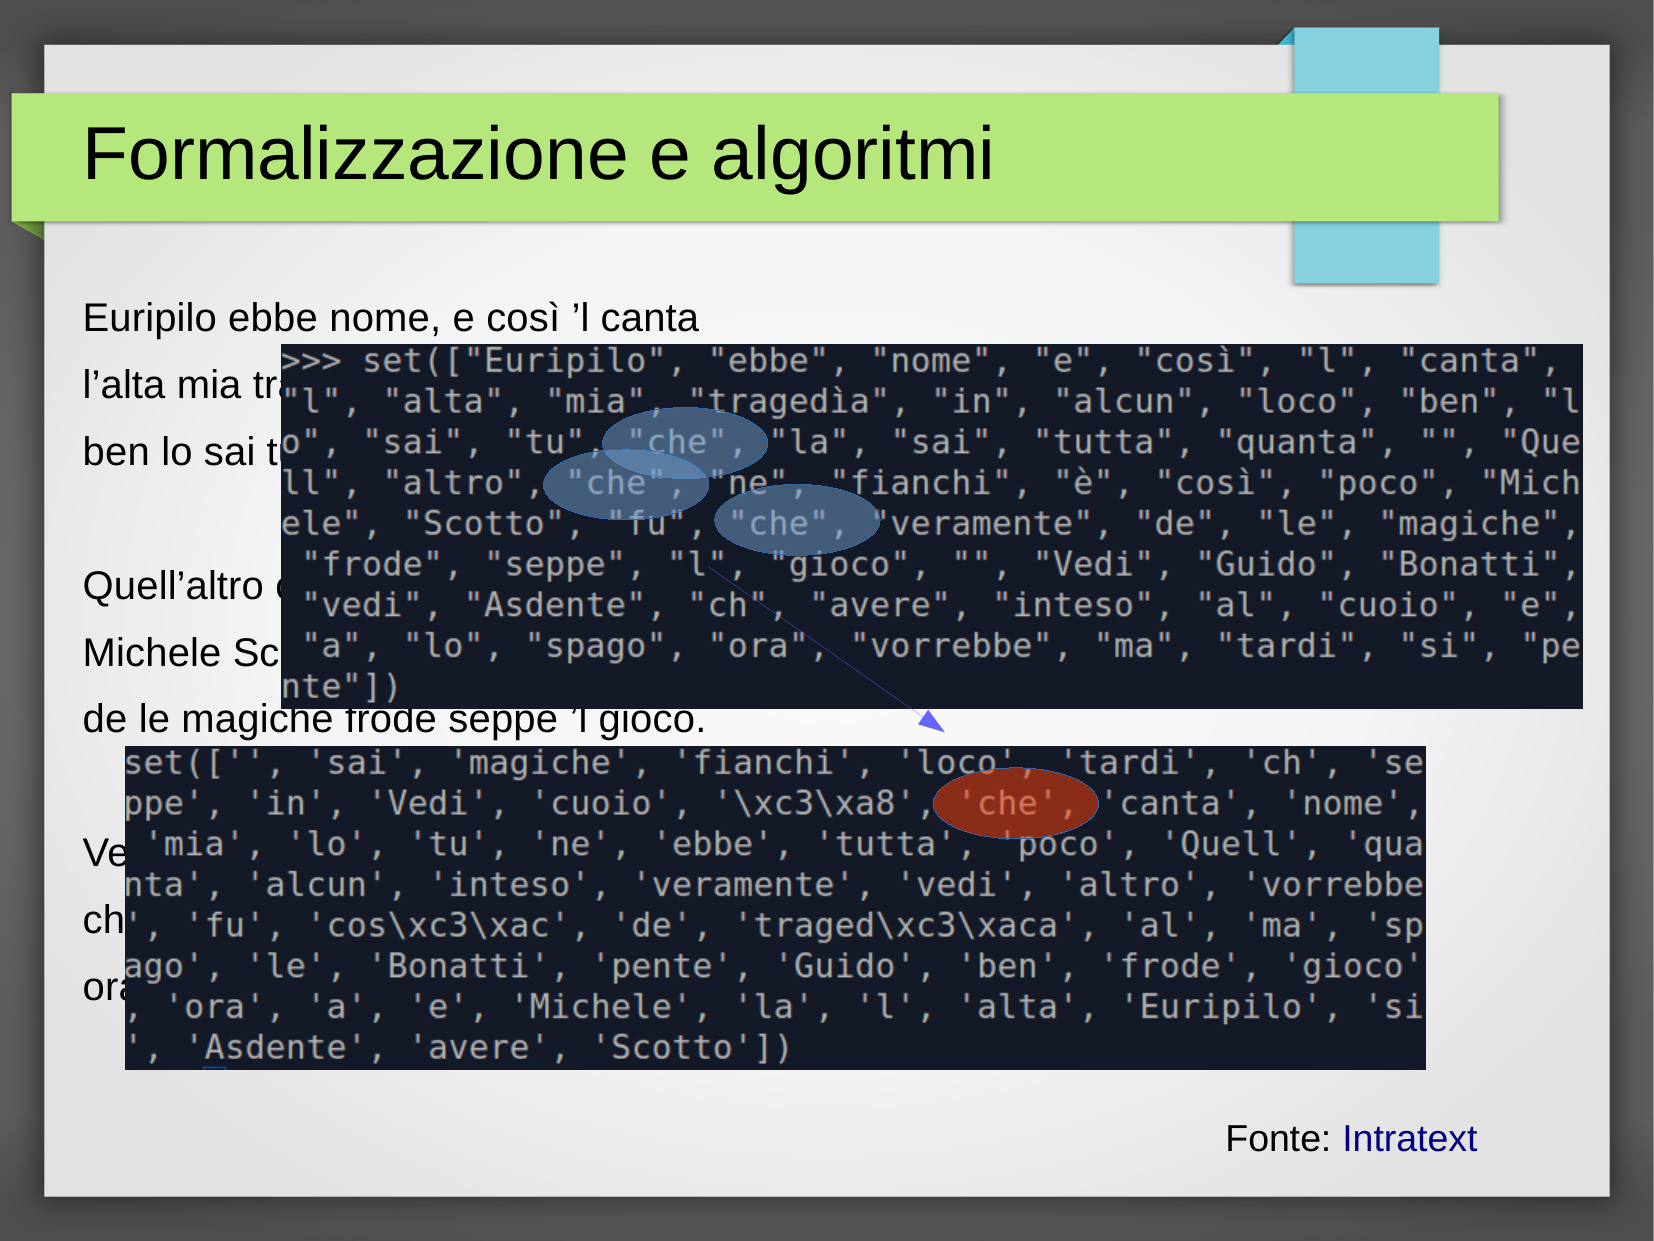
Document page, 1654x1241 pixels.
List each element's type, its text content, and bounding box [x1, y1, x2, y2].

text_box [933, 767, 1099, 839]
list Euripilo ebbe nome, e così ’l canta l’alta mia tragedìa in alcun loco: ben lo sai tu che la sai tutta quanta. Quell’altro che ne’ fianchi è così poco, Michele Scotto fu, che veramente de le magiche frode seppe ’l gioco. Vedi Guido Bonatti; vedi Asdente, ch’avere inteso al cuoio e a lo spago ora vorrebbe, ma tardi si pente. [82, 295, 1571, 1015]
title Formalizzazione e algoritmi [82, 94, 1264, 213]
text_box Fonte: Intratext [1210, 1110, 1493, 1168]
text_box [543, 407, 768, 520]
text_box [714, 484, 881, 556]
picture [0, 0, 1654, 1241]
